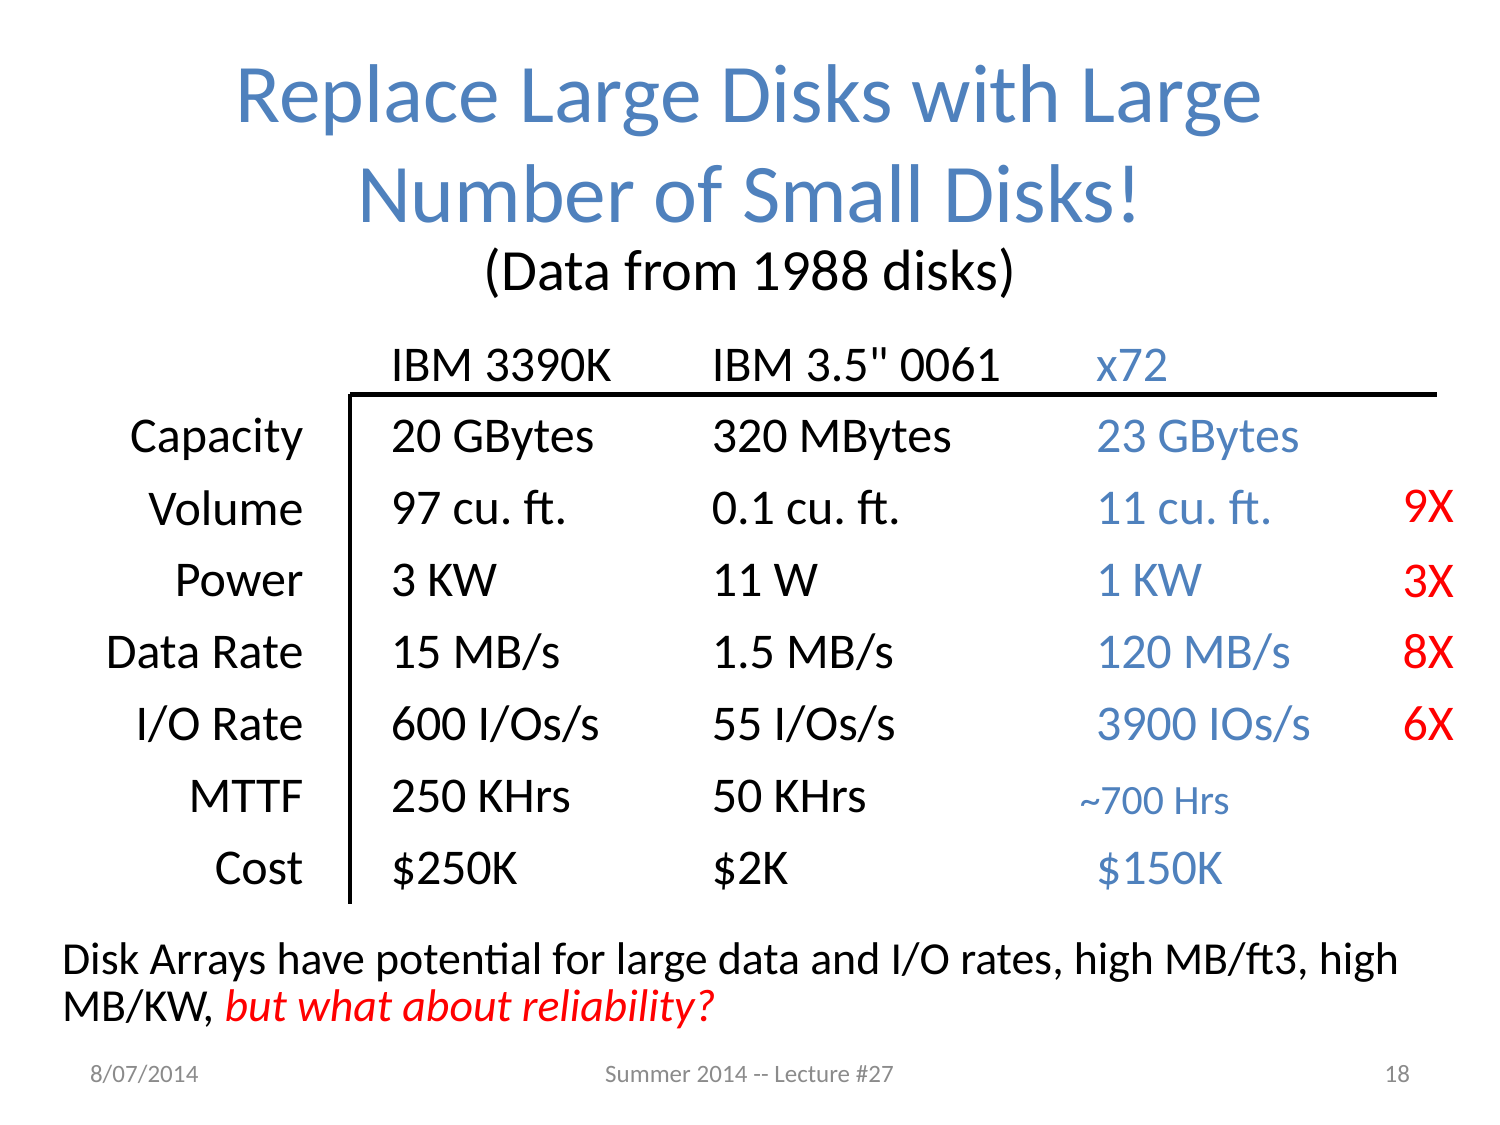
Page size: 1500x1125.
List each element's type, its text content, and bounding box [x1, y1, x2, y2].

title Replace Large Disks with Large Number of Small Disks! [75, 45, 1425, 224]
text_box (Data from 1988 disks) [74, 224, 1425, 310]
text_box ~700 Hrs [1065, 765, 1294, 830]
text_box IBM 3390K 20 GBytes 97 cu. ft. 3 KW 15 MB/s 600 I/Os/s 250 KHrs $250K [376, 397, 627, 900]
text_box IBM 3.5" 0061 320 MBytes 0.1 cu. ft. 11 W 1.5 MB/s 55 I/Os/s 50 KHrs $2K [697, 345, 1016, 392]
text_box x72 23 GBytes 11 cu. ft. 1 KW 120 MB/s 3900 IOs/s ??? Hrs $150K [1081, 345, 1327, 392]
text_box 8X [1387, 611, 1469, 683]
slide_number <number> [1074, 1077, 1425, 1103]
text_box Capacity Volume Power Data Rate I/O Rate MTTF Cost [90, 416, 319, 900]
text_box 3X [1387, 539, 1469, 611]
text_box x72 23 GBytes 11 cu. ft. 1 KW 120 MB/s 3900 IOs/s ??? Hrs $150K [1081, 397, 1327, 900]
text_box IBM 3390K 20 GBytes 97 cu. ft. 3 KW 15 MB/s 600 I/Os/s 250 KHrs $250K [376, 345, 627, 392]
text_box Disk Arrays have potential for large data and I/O rates, high MB/ft3, high MB/KW, but what about reliability? [47, 930, 1473, 1077]
footer Summer 2014 -- Lecture #27 [512, 1077, 988, 1103]
text_box 6X [1387, 683, 1469, 759]
text_box IBM 3.5" 0061 320 MBytes 0.1 cu. ft. 11 W 1.5 MB/s 55 I/Os/s 50 KHrs $2K [697, 397, 1016, 900]
text_box 9X [1387, 464, 1469, 539]
slide_number 8/07/2014 [75, 1077, 425, 1103]
